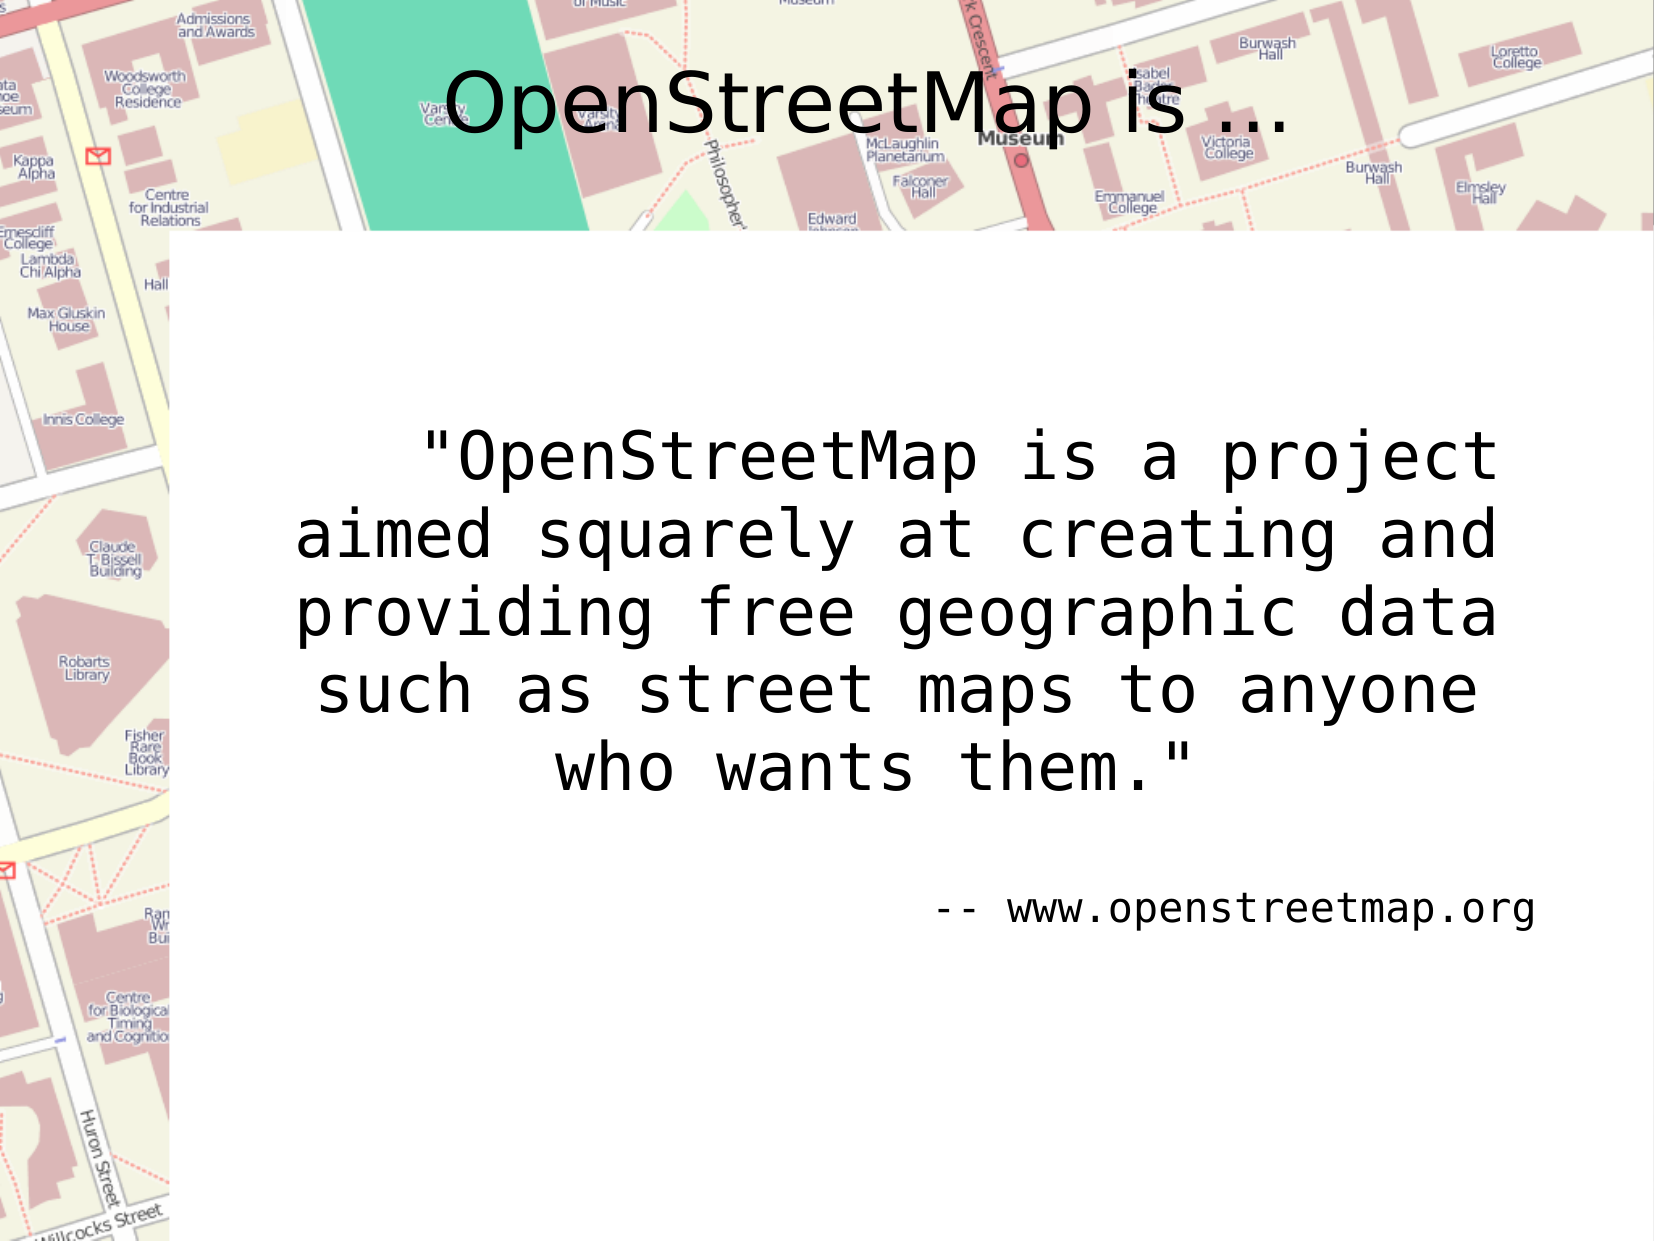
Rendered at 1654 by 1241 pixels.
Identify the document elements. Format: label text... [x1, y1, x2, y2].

picture [0, 0, 1654, 1241]
title OpenStreetMap is ... [124, 0, 1613, 208]
subtitle "OpenStreetMap is a project aimed squarely at creating and providing free geographic data such as street maps to anyone who wants them." -- www.openstreetmap.org [187, 337, 1538, 1013]
